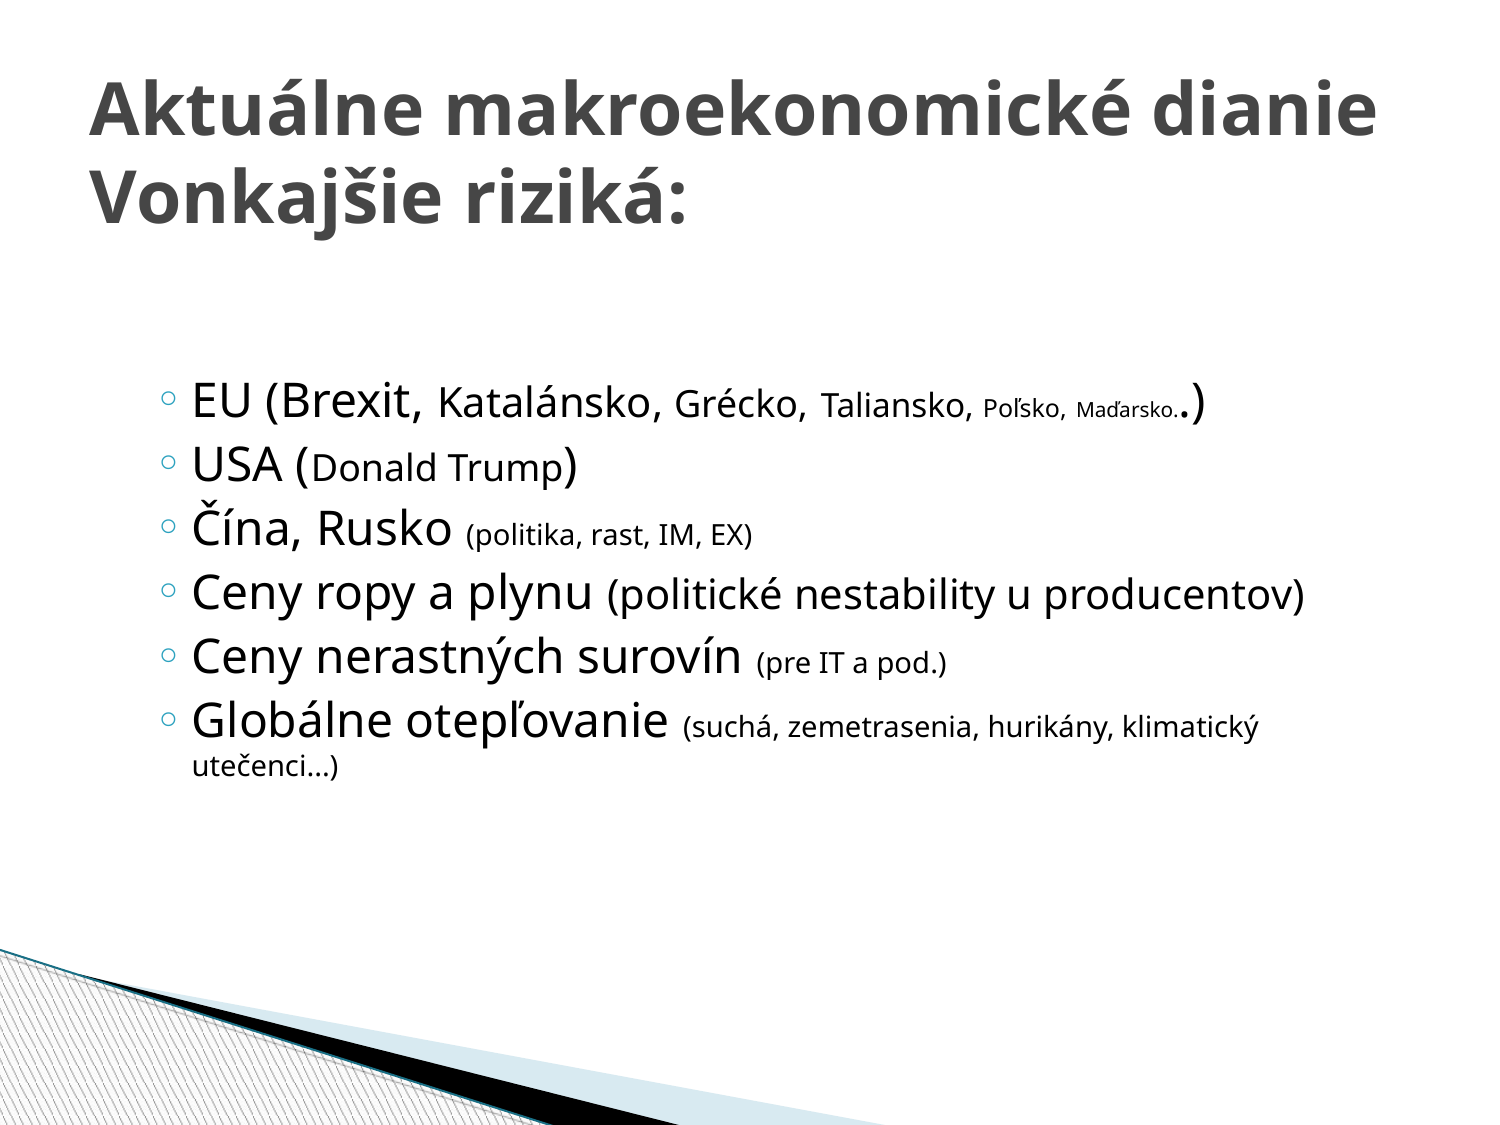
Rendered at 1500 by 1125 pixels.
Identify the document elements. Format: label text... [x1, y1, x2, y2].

list EU (Brexit, Katalánsko, Grécko, Taliansko, Poľsko, Maďarsko..) USA (Donald Trump) Čína, Rusko (politika, rast, IM, EX) Ceny ropy a plynu (politické nestability u producentov) Ceny nerastných surovín (pre IT a pod.) Globálne otepľovanie (suchá, zemetrasenia, hurikány, klimatický utečenci...) [75, 361, 1425, 986]
title Aktuálne makroekonomické dianie Vonkajšie riziká: [75, 45, 1425, 256]
picture [0, 952, 543, 1125]
